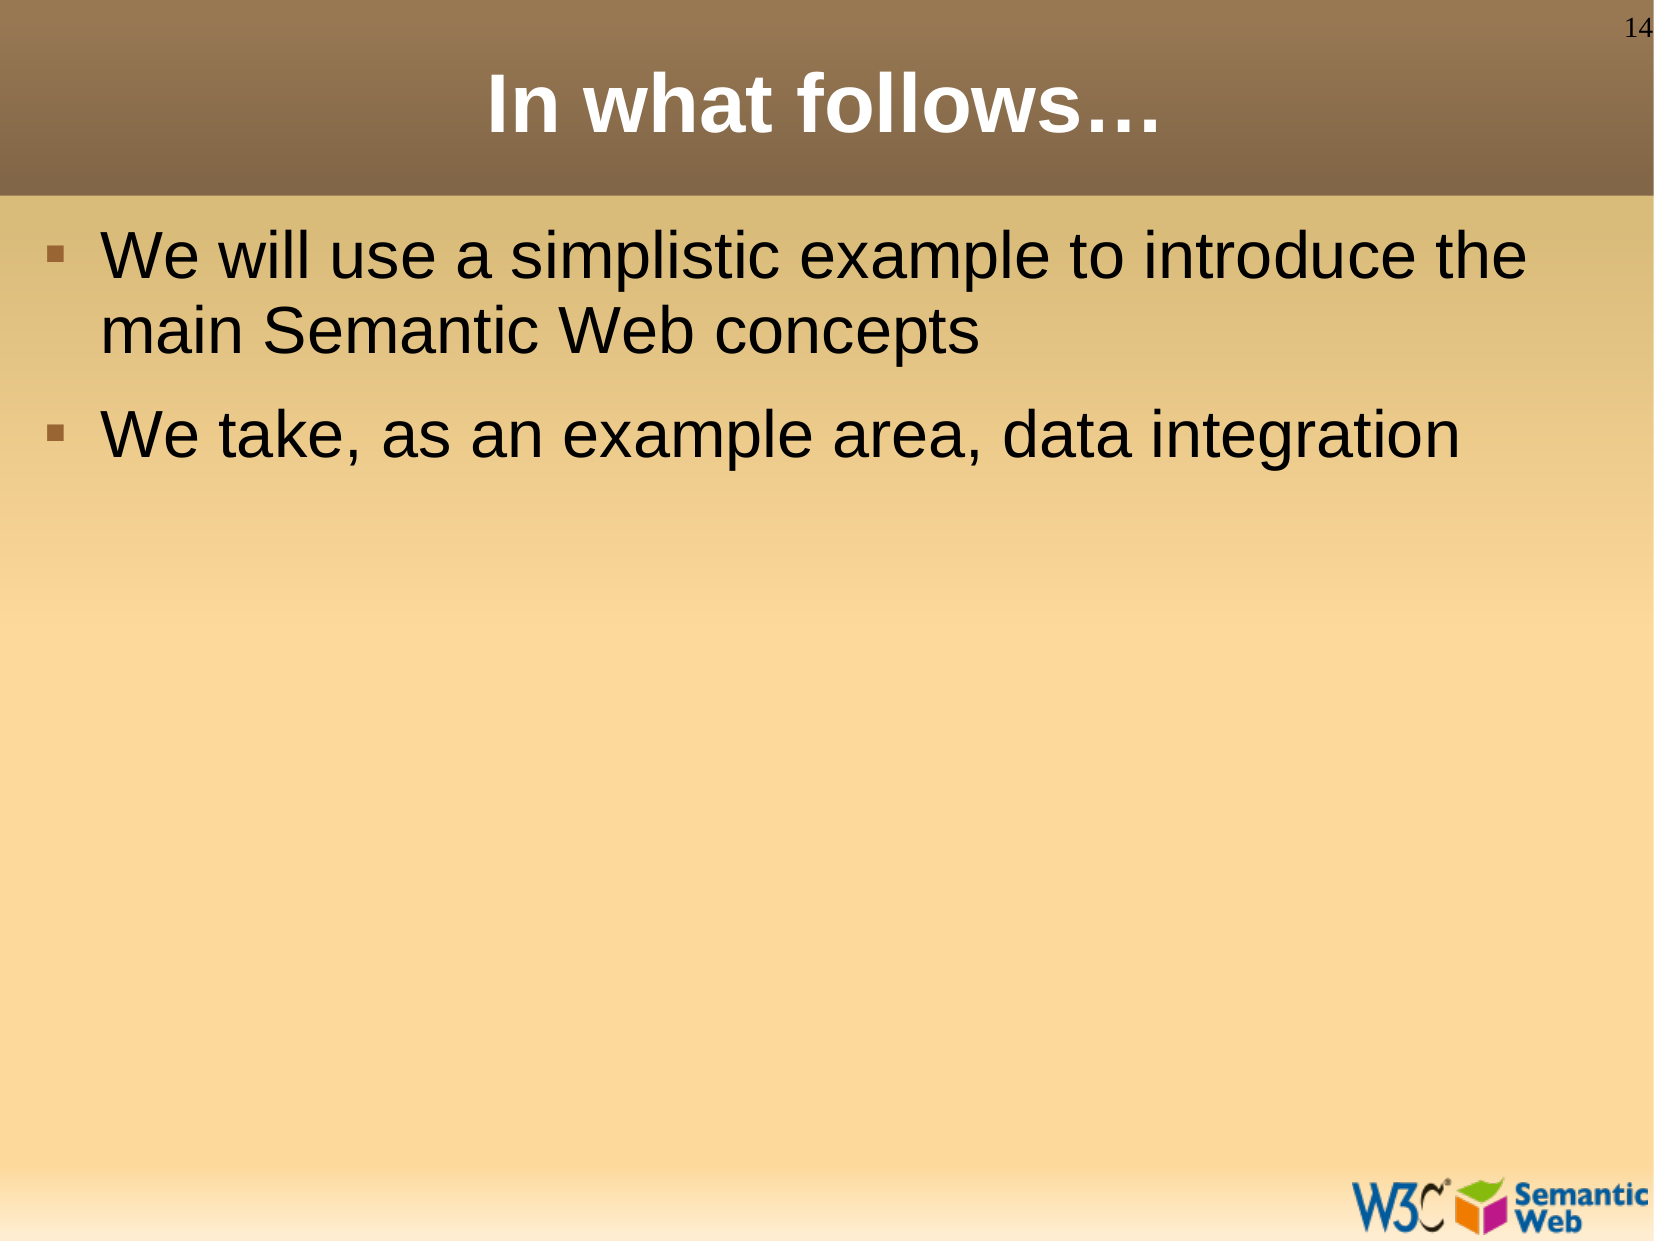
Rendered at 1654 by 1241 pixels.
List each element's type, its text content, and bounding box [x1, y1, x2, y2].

list We will use a simplistic example to introduce the main Semantic Web concepts We take, as an example area, data integration [29, 218, 1624, 1205]
title In what follows… [0, 0, 1654, 208]
picture [0, 208, 1654, 1241]
